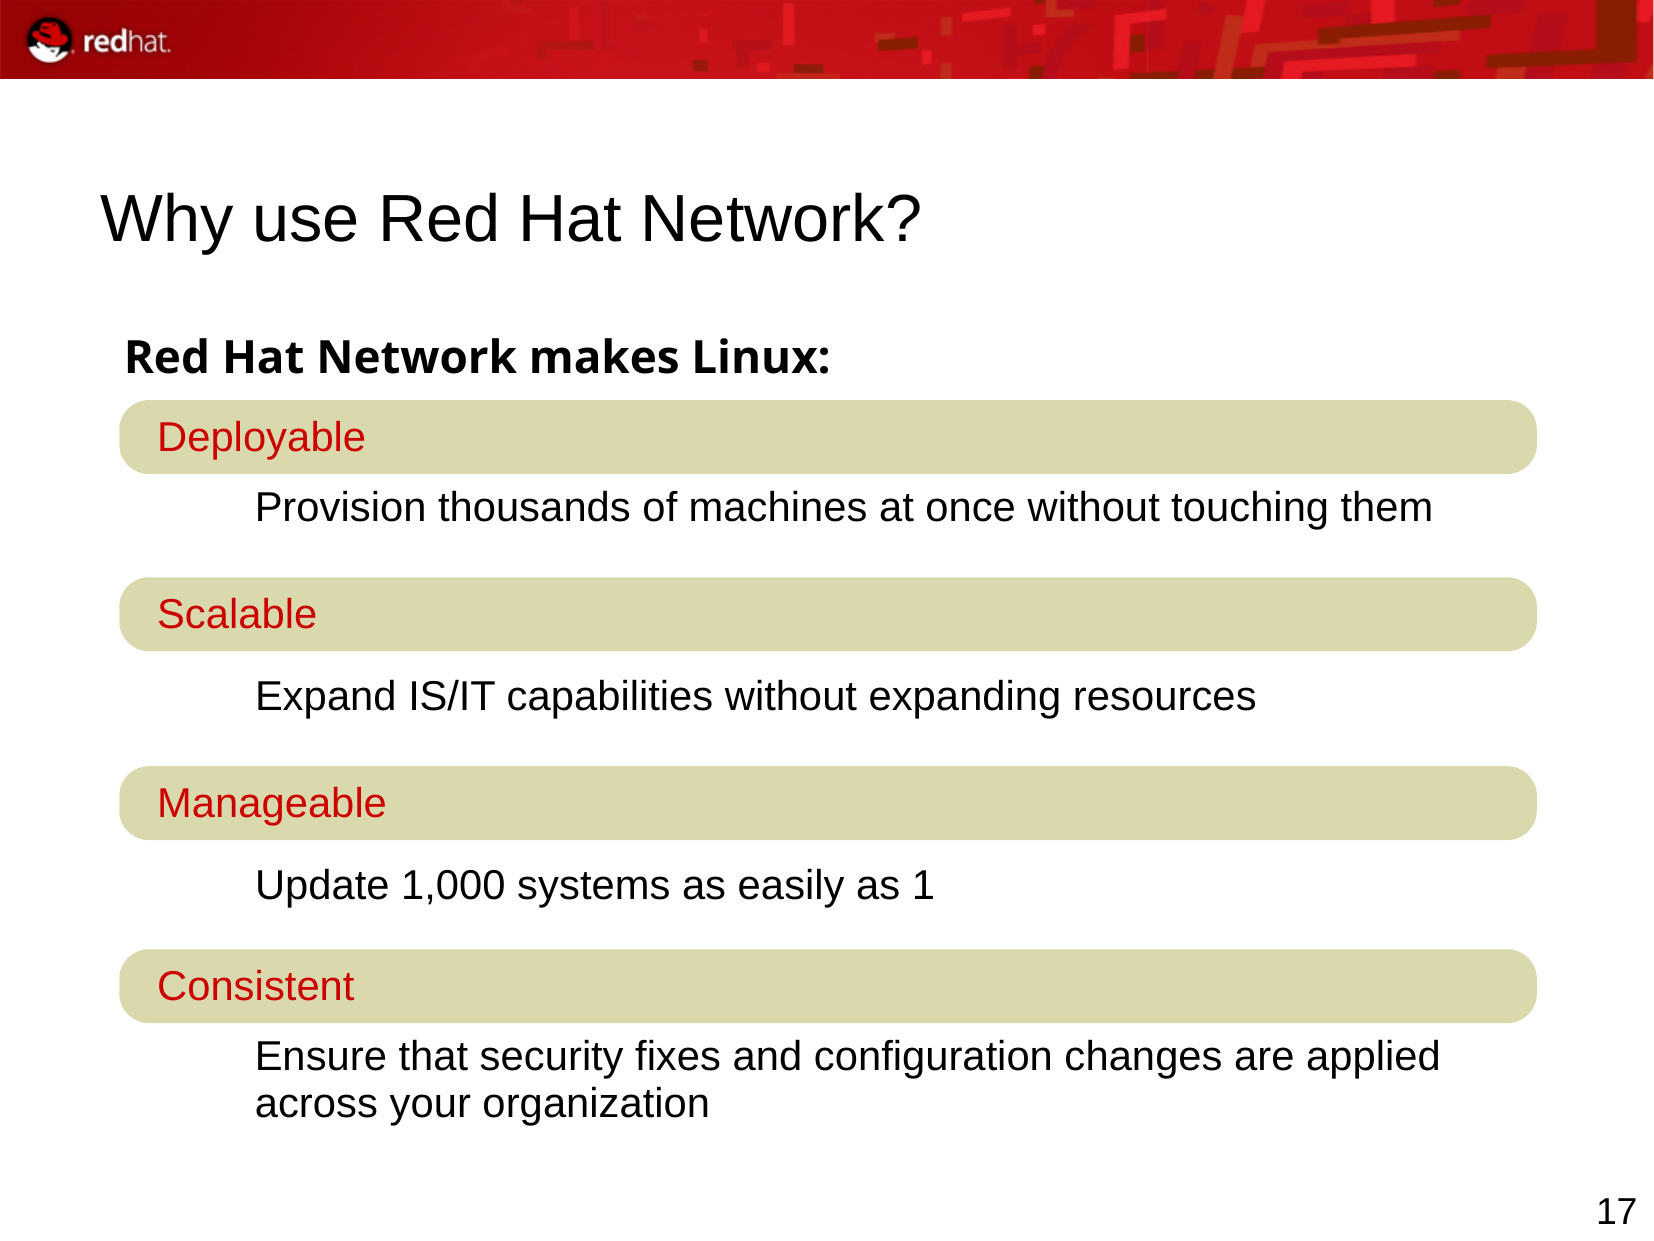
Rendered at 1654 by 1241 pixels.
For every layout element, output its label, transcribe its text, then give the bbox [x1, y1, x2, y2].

text_box Provision thousands of machines at once without touching them [165, 476, 1505, 554]
picture [0, 0, 1654, 79]
list Red Hat Network makes Linux: [123, 324, 1530, 382]
title Why use Red Hat Network? [100, 171, 1506, 266]
text_box Consistent [119, 949, 1537, 1024]
text_box Expand IS/IT capabilities without expanding resources [165, 665, 1347, 743]
text_box Deployable [119, 400, 1537, 474]
text_box Manageable [119, 766, 1537, 841]
text_box Scalable [119, 577, 1537, 652]
text_box Update 1,000 systems as easily as 1 [165, 854, 1041, 932]
text_box Ensure that security fixes and configuration changes are applied across your organization [165, 1025, 1472, 1159]
